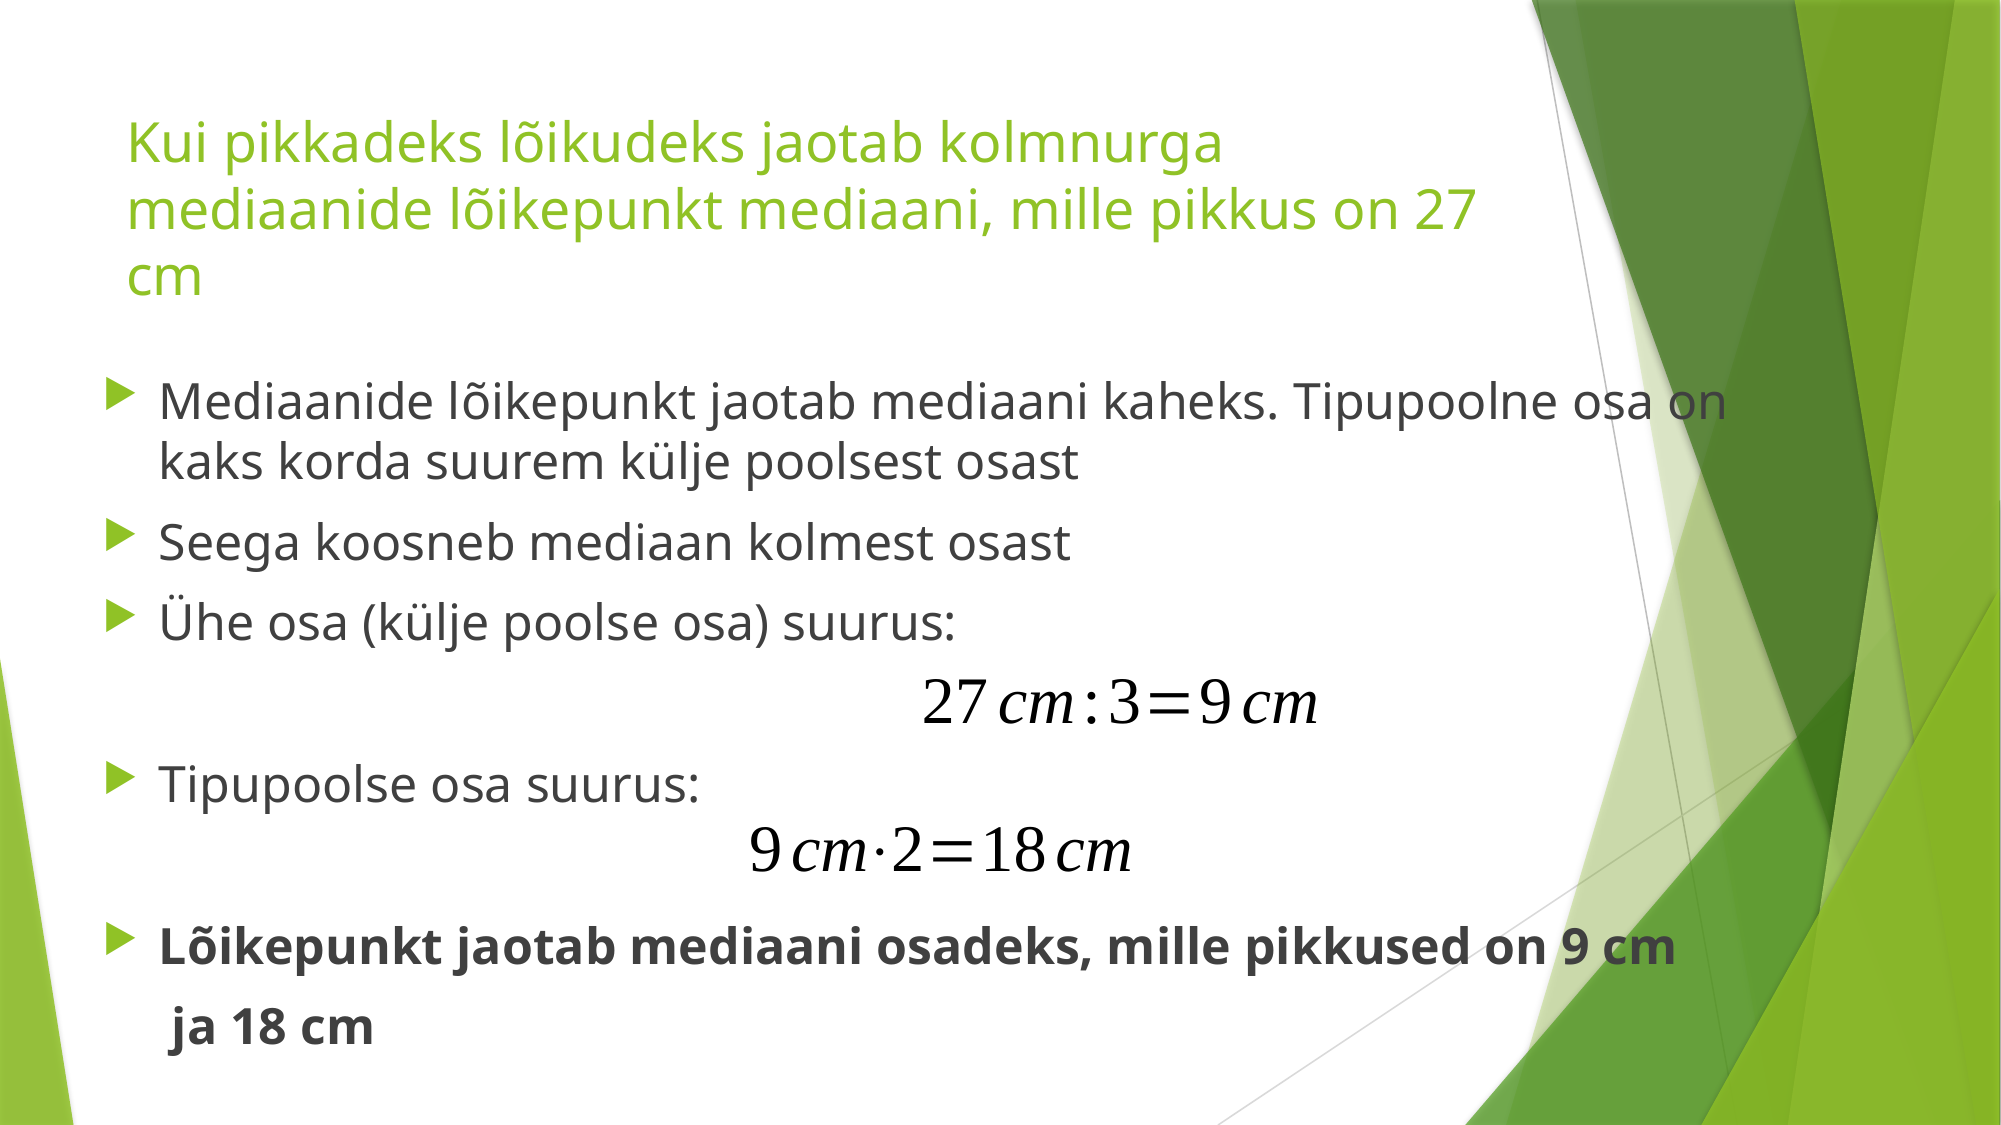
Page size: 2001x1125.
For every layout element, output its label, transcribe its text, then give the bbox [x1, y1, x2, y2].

chart [915, 664, 1326, 739]
list Mediaanide lõikepunkt jaotab mediaani kaheks. Tipupoolne osa on kaks korda suurem külje poolsest osast Seega koosneb mediaan kolmest osast Ühe osa (külje poolse osa) suurus: Tipupoolse osa suurus: Lõikepunkt jaotab mediaani osadeks, mille pikkused on 9 cm ja 18 cm [87, 361, 1779, 1109]
chart [741, 812, 1140, 886]
title Kui pikkadeks lõikudeks jaotab kolmnurga mediaanide lõikepunkt mediaani, mille pikkus on 27 cm [111, 99, 1522, 317]
